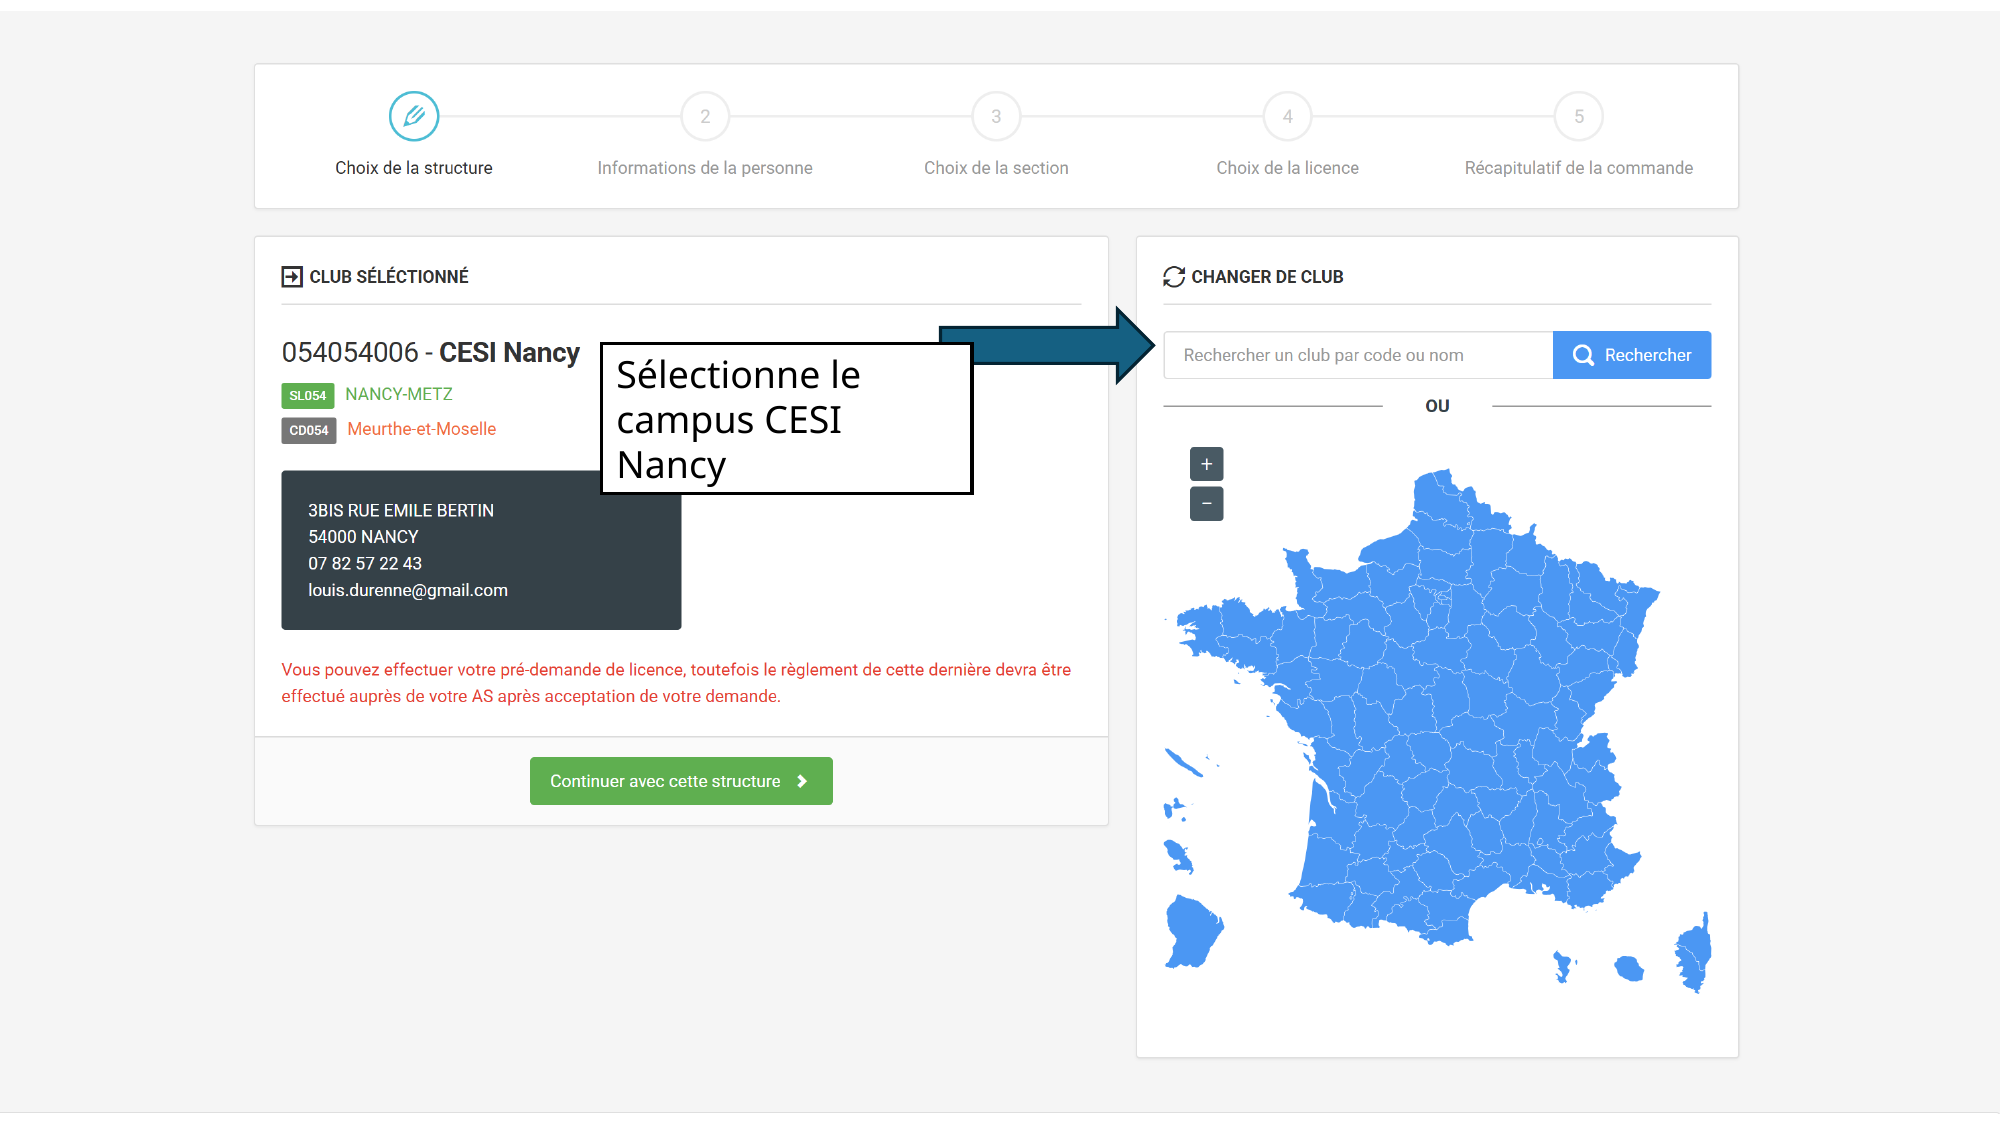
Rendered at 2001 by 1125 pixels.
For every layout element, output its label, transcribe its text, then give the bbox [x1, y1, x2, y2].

text_box [940, 309, 1154, 382]
picture [0, 11, 2000, 1114]
text_box Sélectionne le campus CESI Nancy [601, 343, 972, 450]
